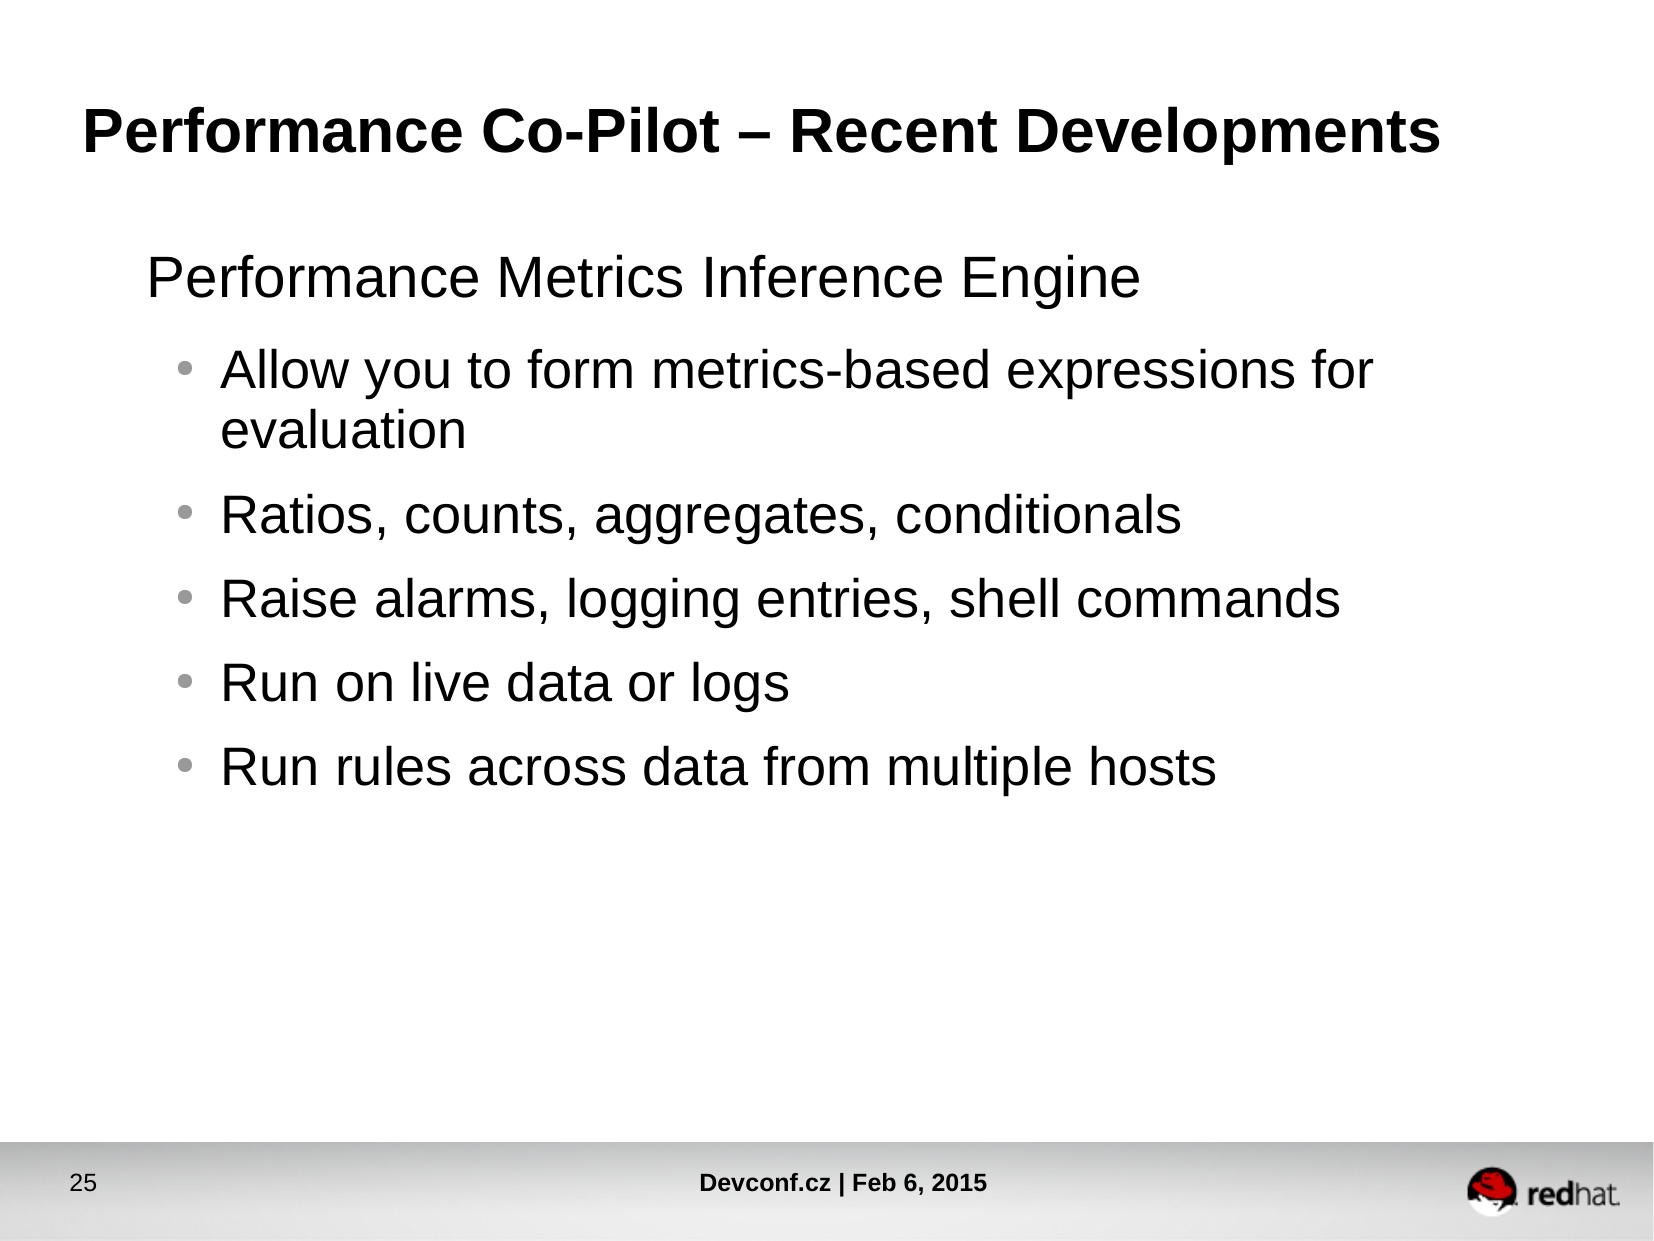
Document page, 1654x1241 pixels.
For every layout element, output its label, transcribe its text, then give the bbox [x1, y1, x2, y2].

title Performance Co-Pilot – Recent Developments [82, 37, 1571, 226]
list Performance Metrics Inference Engine Allow you to form metrics-based expressions for evaluation Ratios, counts, aggregates, conditionals Raise alarms, logging entries, shell commands Run on live data or logs Run rules across data from multiple hosts [86, 244, 1576, 1039]
picture [0, 1142, 1654, 1241]
